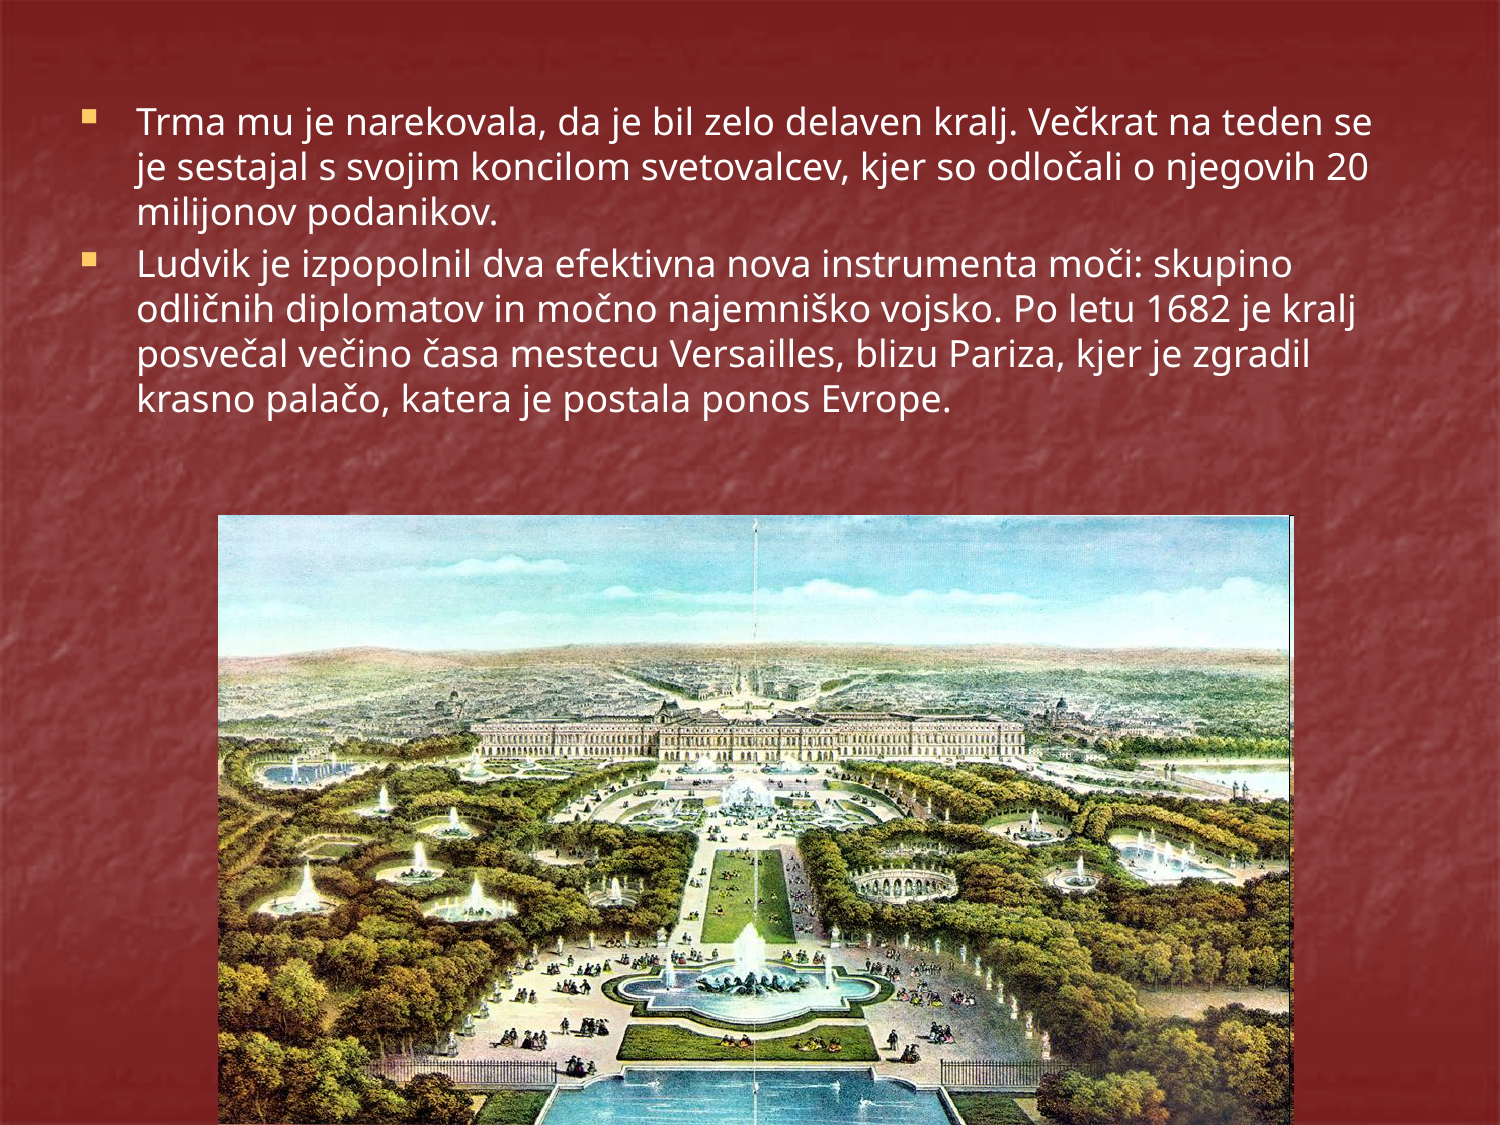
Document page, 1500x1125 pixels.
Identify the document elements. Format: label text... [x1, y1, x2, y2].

picture [0, 0, 1500, 1125]
list Trma mu je narekovala, da je bil zelo delaven kralj. Večkrat na teden se je sestajal s svojim koncilom svetovalcev, kjer so odločali o njegovih 20 milijonov podanikov. Ludvik je izpopolnil dva efektivna nova instrumenta moči: skupino odličnih diplomatov in močno najemniško vojsko. Po letu 1682 je kralj posvečal večino časa mestecu Versailles, blizu Pariza, kjer je zgradil krasno palačo, katera je postala ponos Evrope. [64, 90, 1415, 1071]
